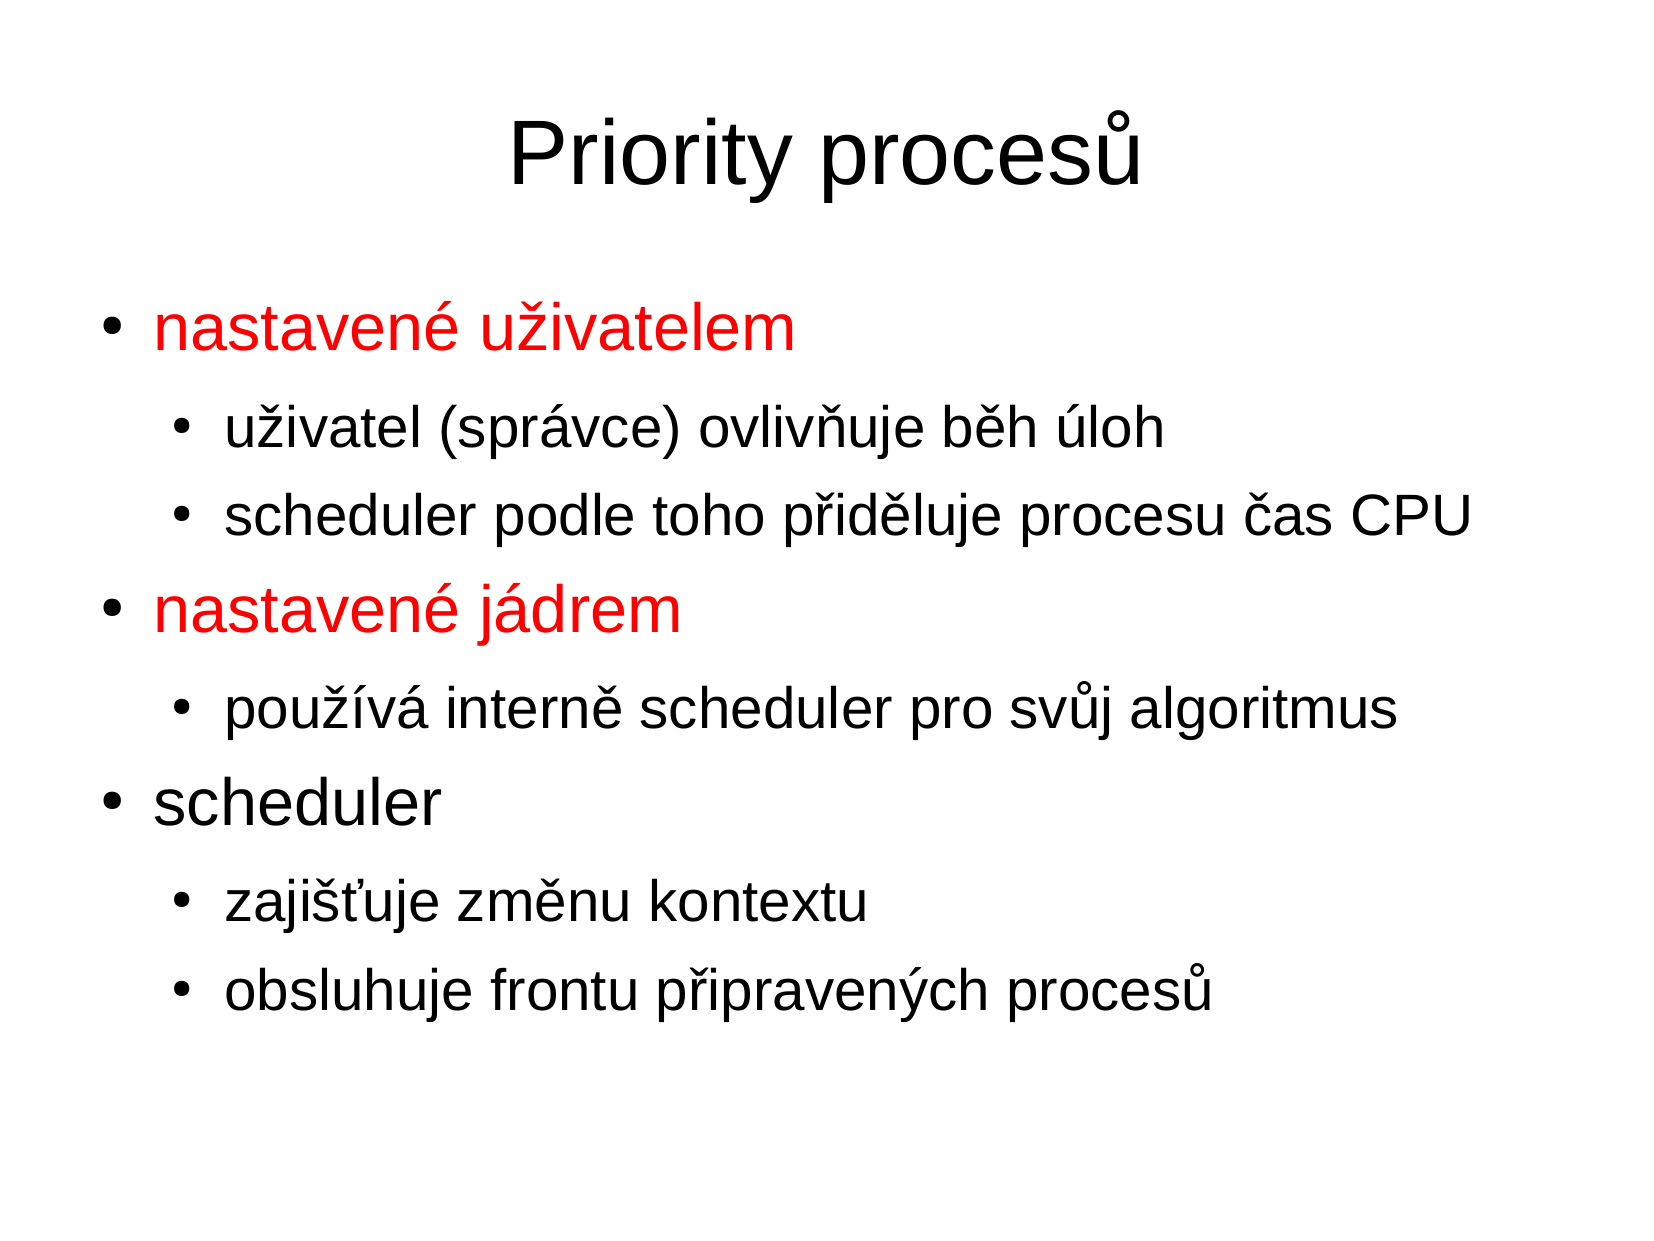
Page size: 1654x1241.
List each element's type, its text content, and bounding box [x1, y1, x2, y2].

title Priority procesů [82, 56, 1571, 250]
list nastavené uživatelem uživatel (správce) ovlivňuje běh úloh scheduler podle toho přiděluje procesu čas CPU nastavené jádrem používá interně scheduler pro svůj algoritmus scheduler zajišťuje změnu kontextu obsluhuje frontu připravených procesů [82, 290, 1571, 1094]
